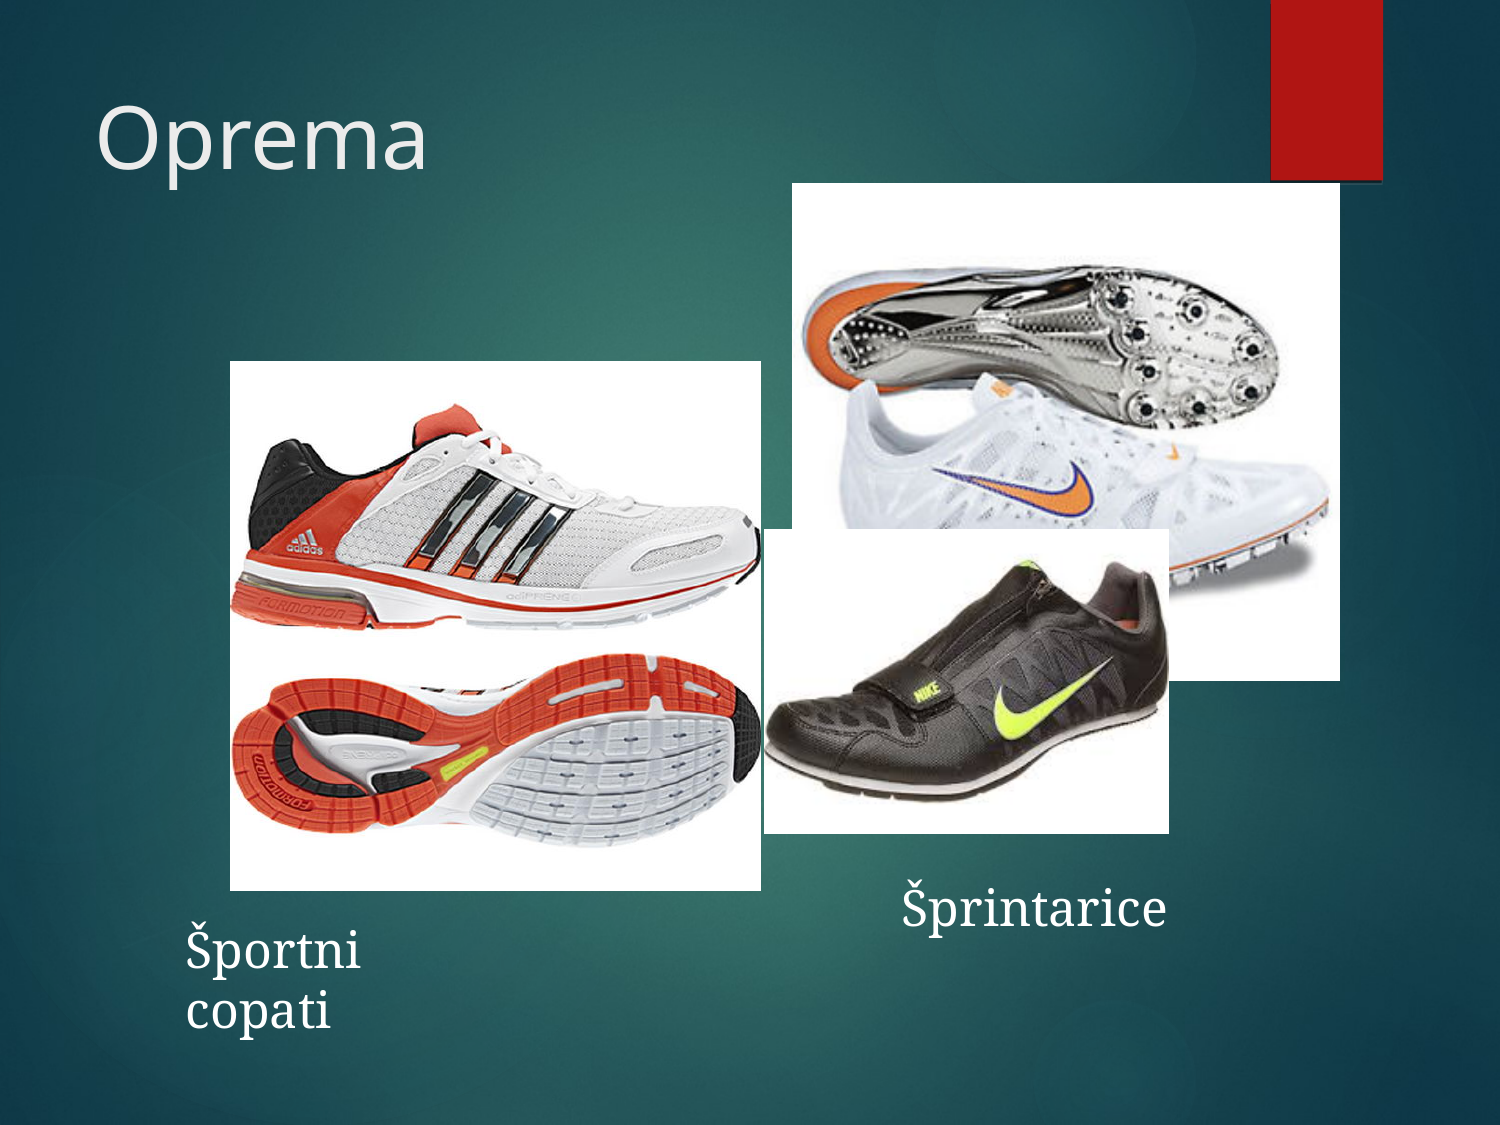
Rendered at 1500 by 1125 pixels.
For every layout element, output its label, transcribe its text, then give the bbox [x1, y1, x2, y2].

text_box Športni copati [171, 910, 514, 1046]
text_box Šprintarice [792, 869, 1277, 945]
picture [0, 0, 1500, 1125]
title Oprema [79, 74, 1237, 304]
